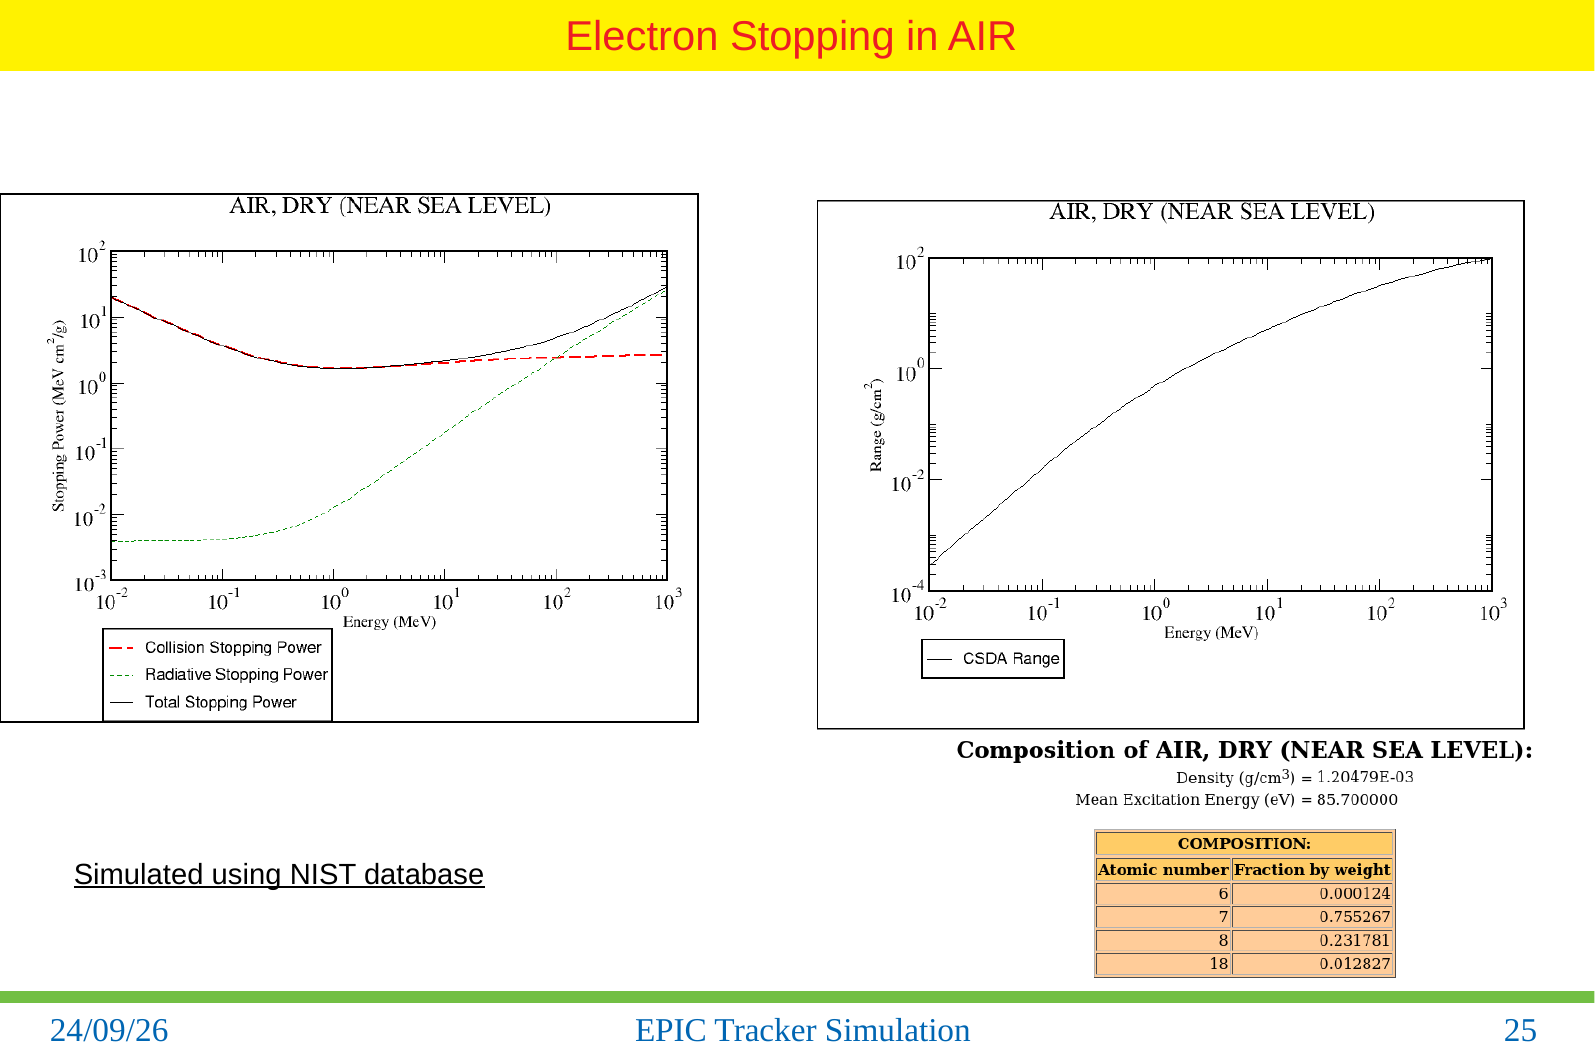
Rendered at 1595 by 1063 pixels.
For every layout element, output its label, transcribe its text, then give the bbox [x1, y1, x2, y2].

picture [817, 171, 1560, 981]
picture [0, 165, 734, 733]
text_box Simulated using NIST database [59, 850, 686, 950]
title Electron Stopping in AIR [0, 0, 1595, 71]
